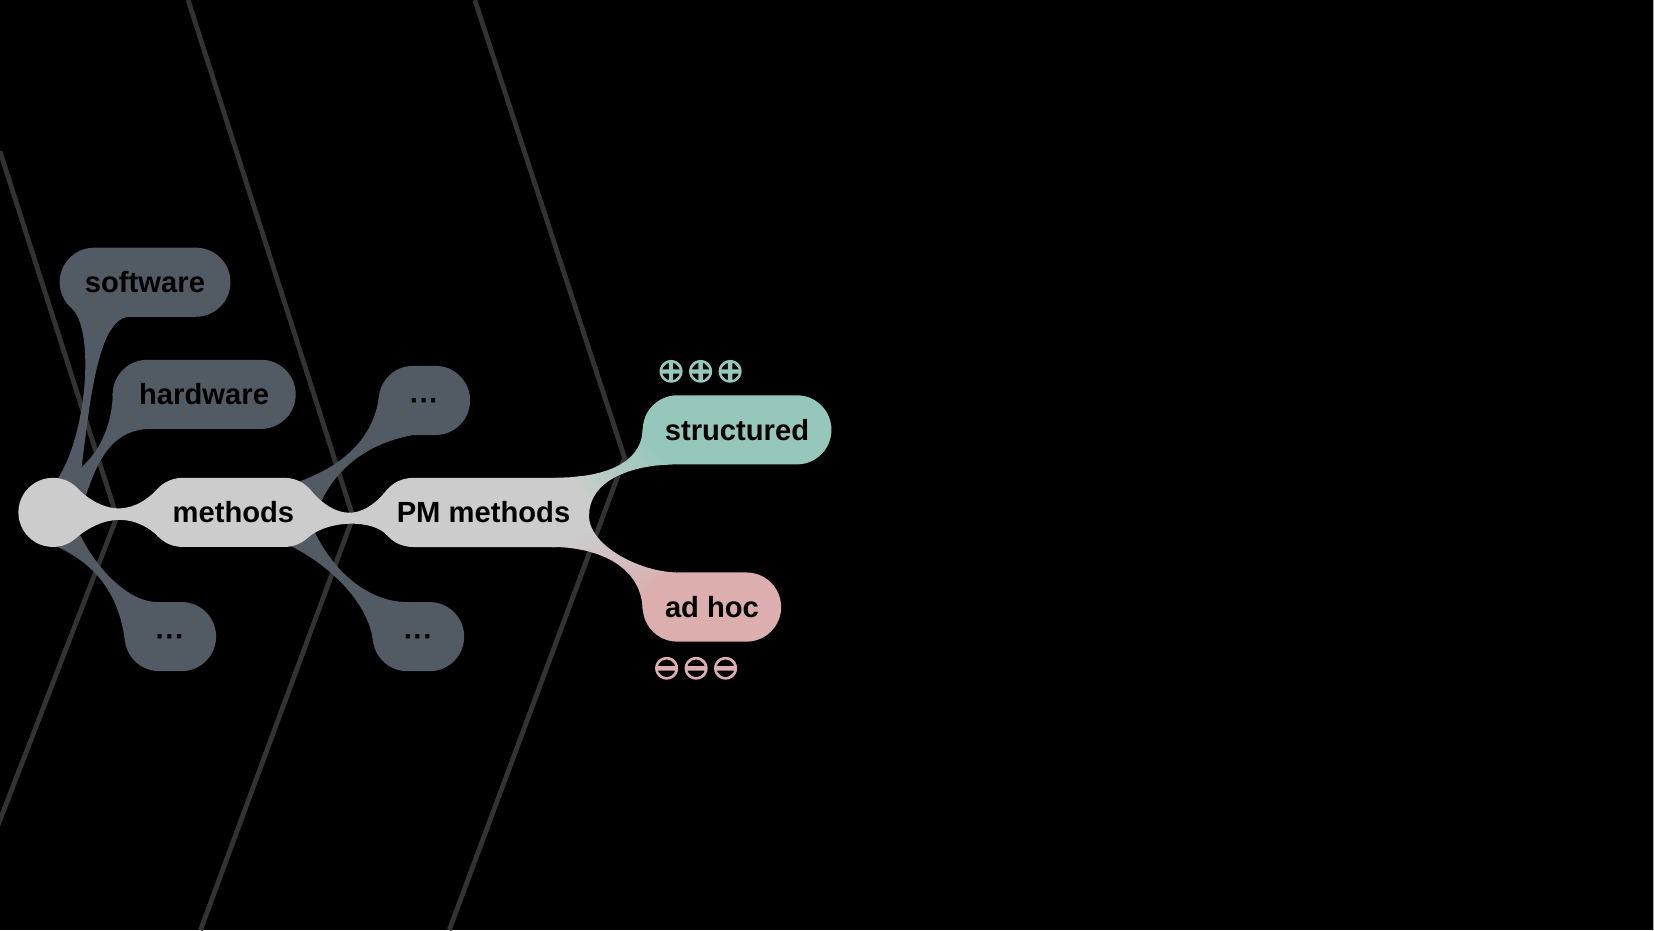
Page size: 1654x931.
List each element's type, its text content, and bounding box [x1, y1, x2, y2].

text_box [18, 311, 158, 635]
text_box [659, 359, 683, 383]
text_box methods [148, 477, 309, 547]
text_box [714, 656, 738, 680]
text_box PM methods [385, 477, 590, 548]
text_box ··· [372, 602, 465, 672]
text_box ad hoc [642, 572, 782, 642]
text_box [292, 402, 413, 635]
text_box ··· [124, 602, 217, 672]
text_box [655, 656, 679, 680]
text_box structured [642, 395, 832, 465]
text_box hardware [112, 359, 296, 429]
text_box [718, 359, 742, 383]
text_box [555, 513, 671, 602]
text_box [689, 359, 713, 383]
text_box [557, 435, 672, 512]
text_box software [59, 247, 231, 317]
text_box [684, 656, 708, 680]
text_box ··· [378, 365, 471, 436]
